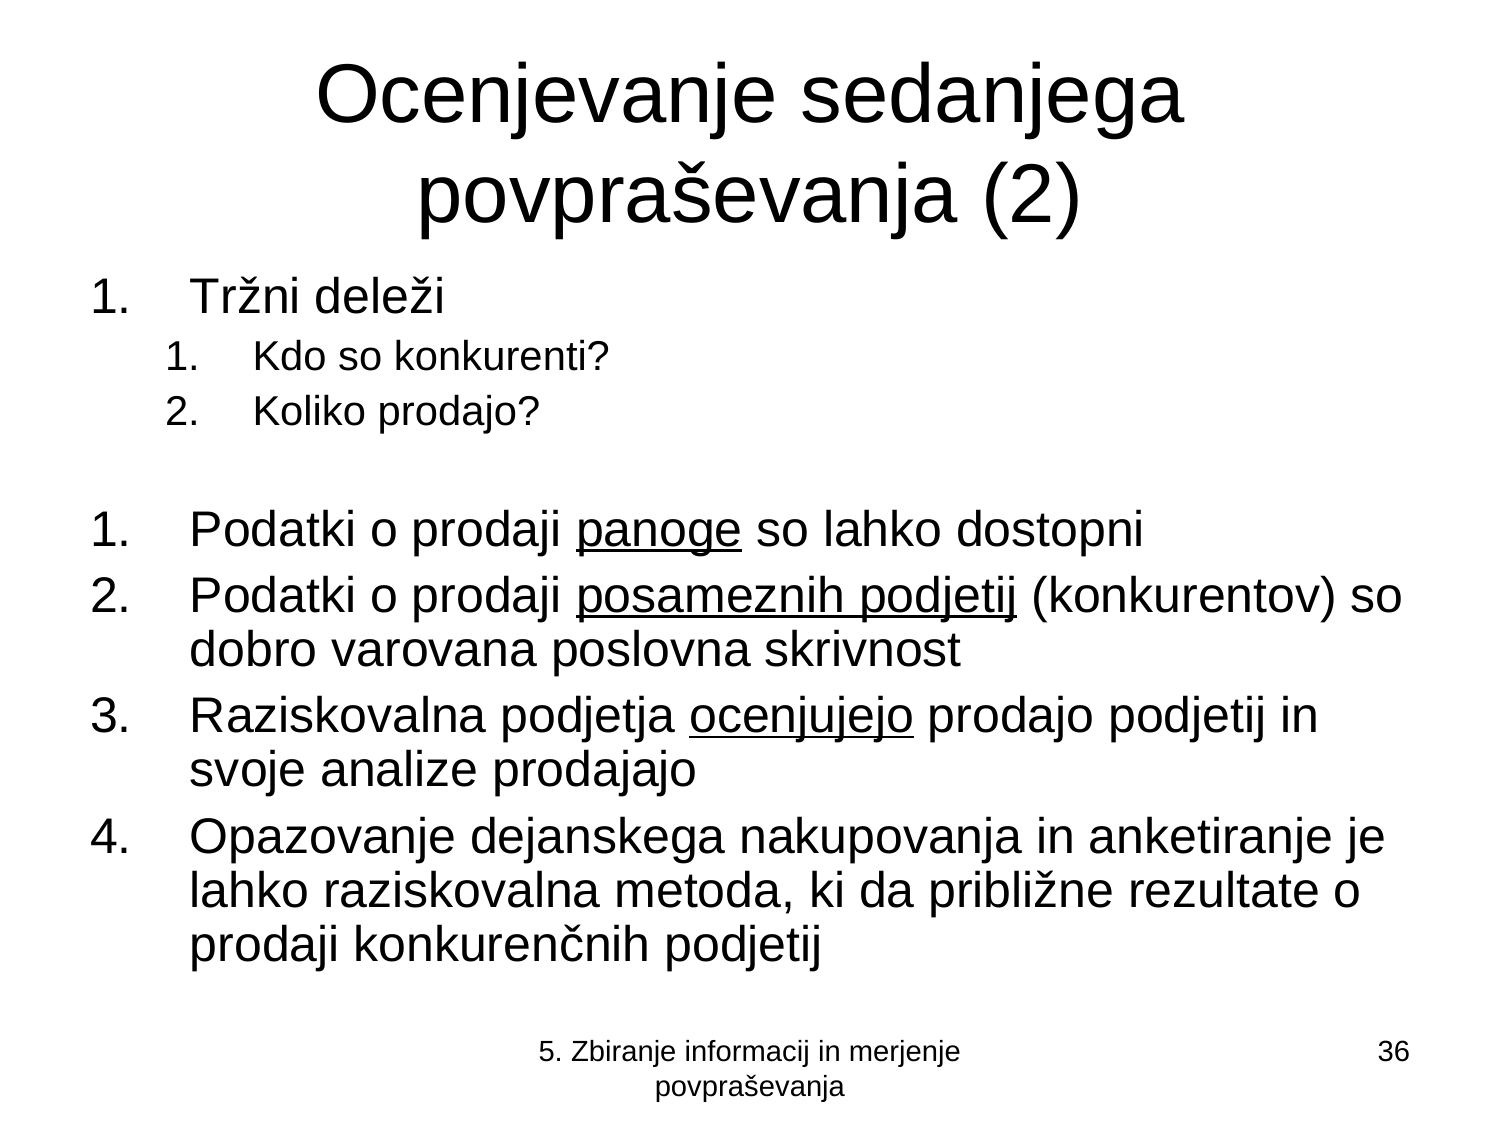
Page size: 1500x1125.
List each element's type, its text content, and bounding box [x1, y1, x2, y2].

list Tržni deleži Kdo so konkurenti? Koliko prodajo? Podatki o prodaji panoge so lahko dostopni Podatki o prodaji posameznih podjetij (konkurentov) so dobro varovana poslovna skrivnost Raziskovalna podjetja ocenjujejo prodajo podjetij in svoje analize prodajajo Opazovanje dejanskega nakupovanja in anketiranje je lahko raziskovalna metoda, ki da približne rezultate o prodaji konkurenčnih podjetij [75, 262, 1426, 1006]
text_box 5. Zbiranje informacij in merjenje povpraševanja [512, 1024, 988, 1103]
text_box <number> [1074, 1024, 1426, 1103]
title Ocenjevanje sedanjega povpraševanja (2) [75, 31, 1426, 247]
